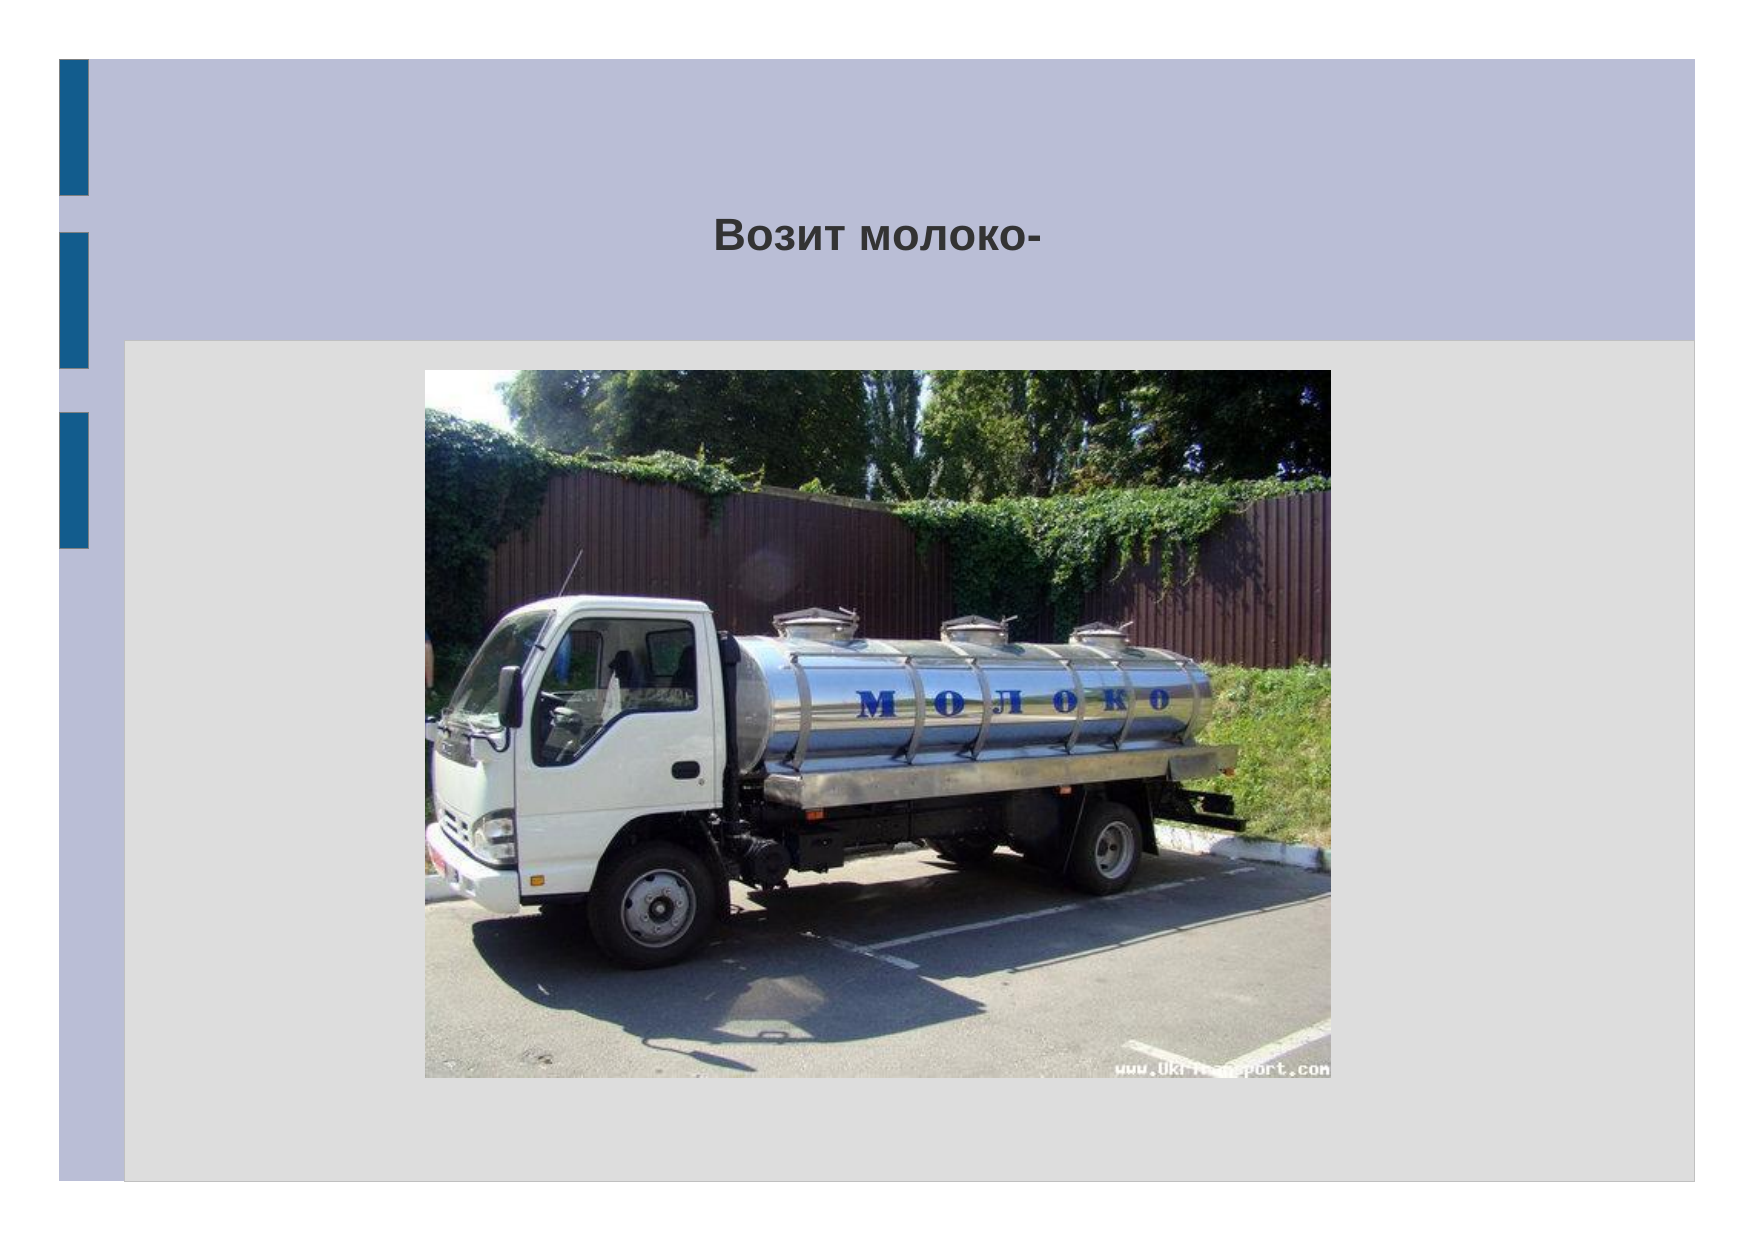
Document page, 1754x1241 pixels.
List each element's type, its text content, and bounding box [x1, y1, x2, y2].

picture [425, 370, 1331, 1078]
title Возит молоко- [179, 141, 1577, 329]
